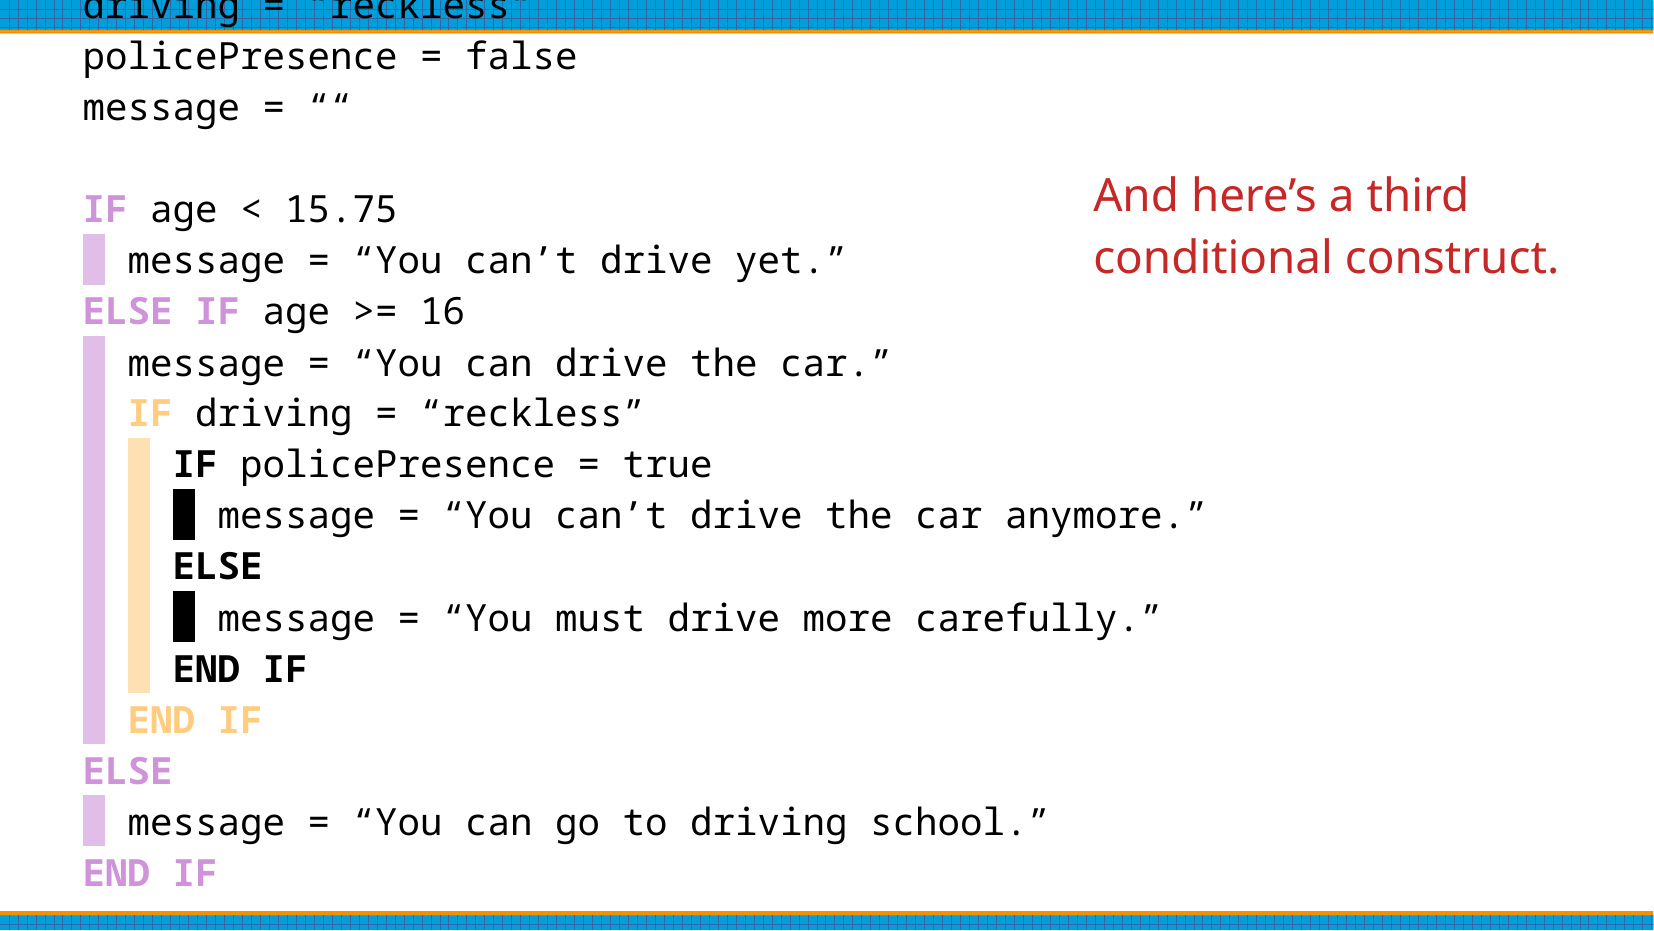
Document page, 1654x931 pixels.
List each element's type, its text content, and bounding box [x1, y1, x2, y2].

text_box And here’s a third conditional construct. [1087, 75, 1613, 376]
subtitle age = 16 driving = “reckless“ policePresence = false message = ““ IF age < 15.75 message = “You can’t drive yet.” ELSE IF age >= 16 message = “You can drive the car.” IF driving = “reckless” IF policePresence = true message = “You can’t drive the car anymore.” ELSE message = “You must drive more carefully.” END IF END IF ELSE message = “You can go to driving school.” END IF output message [82, 69, 1571, 858]
